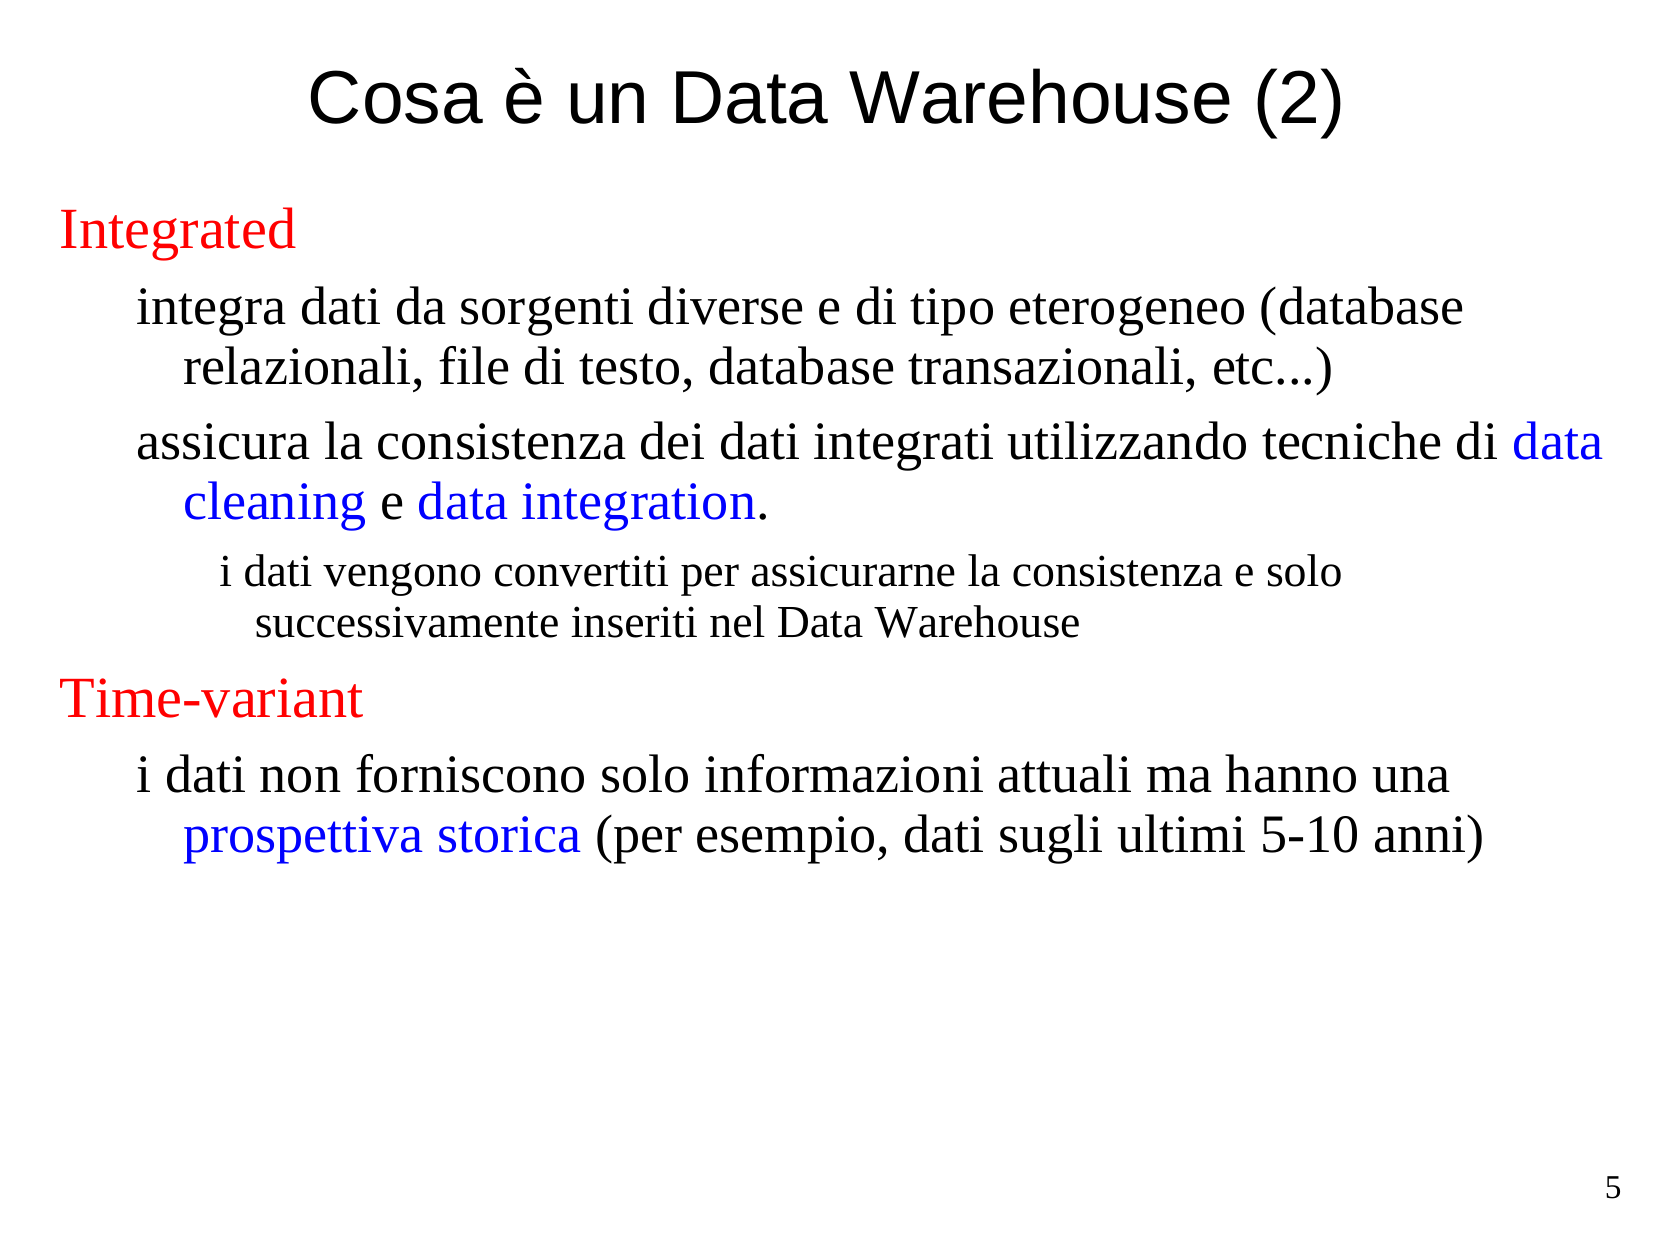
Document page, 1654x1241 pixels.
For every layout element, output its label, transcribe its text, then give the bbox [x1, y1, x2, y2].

title Cosa è un Data Warehouse (2) [37, 30, 1617, 166]
list Integrated integra dati da sorgenti diverse e di tipo eterogeneo (database relazionali, file di testo, database transazionali, etc...) assicura la consistenza dei dati integrati utilizzando tecniche di data cleaning e data integration. i dati vengono convertiti per assicurarne la consistenza e solo successivamente inseriti nel Data Warehouse Time-variant i dati non forniscono solo informazioni attuali ma hanno una prospettiva storica (per esempio, dati sugli ultimi 5-10 anni) [42, 196, 1612, 1187]
